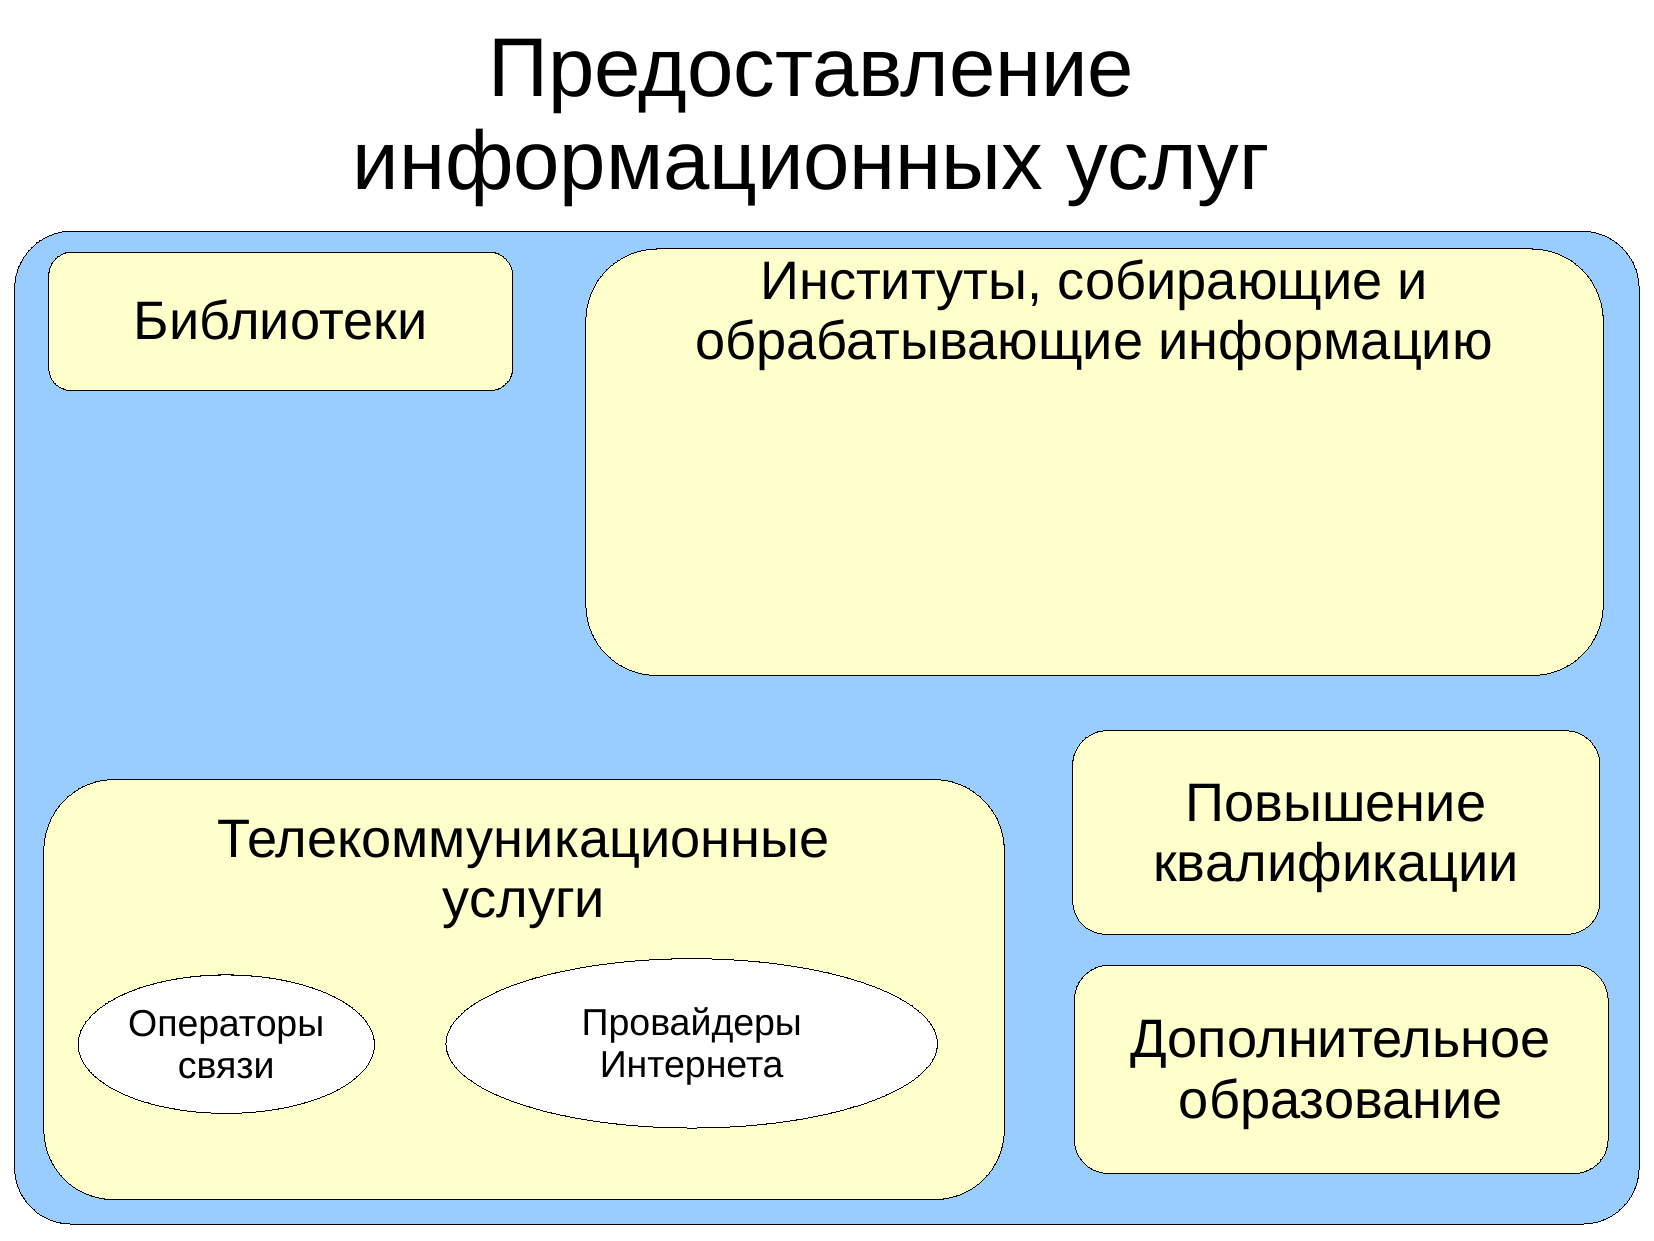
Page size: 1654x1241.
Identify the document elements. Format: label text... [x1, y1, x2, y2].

text_box Провайдеры Интернета [445, 958, 938, 1129]
text_box Институты, собирающие и обрабатывающие информацию [585, 248, 1604, 676]
text_box Операторы связи [78, 974, 375, 1114]
text_box Телекоммуникационные услуги [43, 779, 1005, 1200]
text_box Предоставление информационных услуг [149, 13, 1473, 215]
text_box Дополнительное образование [1074, 965, 1609, 1174]
text_box Библиотеки [48, 252, 513, 391]
text_box Повышение квалификации [1072, 730, 1600, 935]
text_box [14, 231, 1640, 1225]
